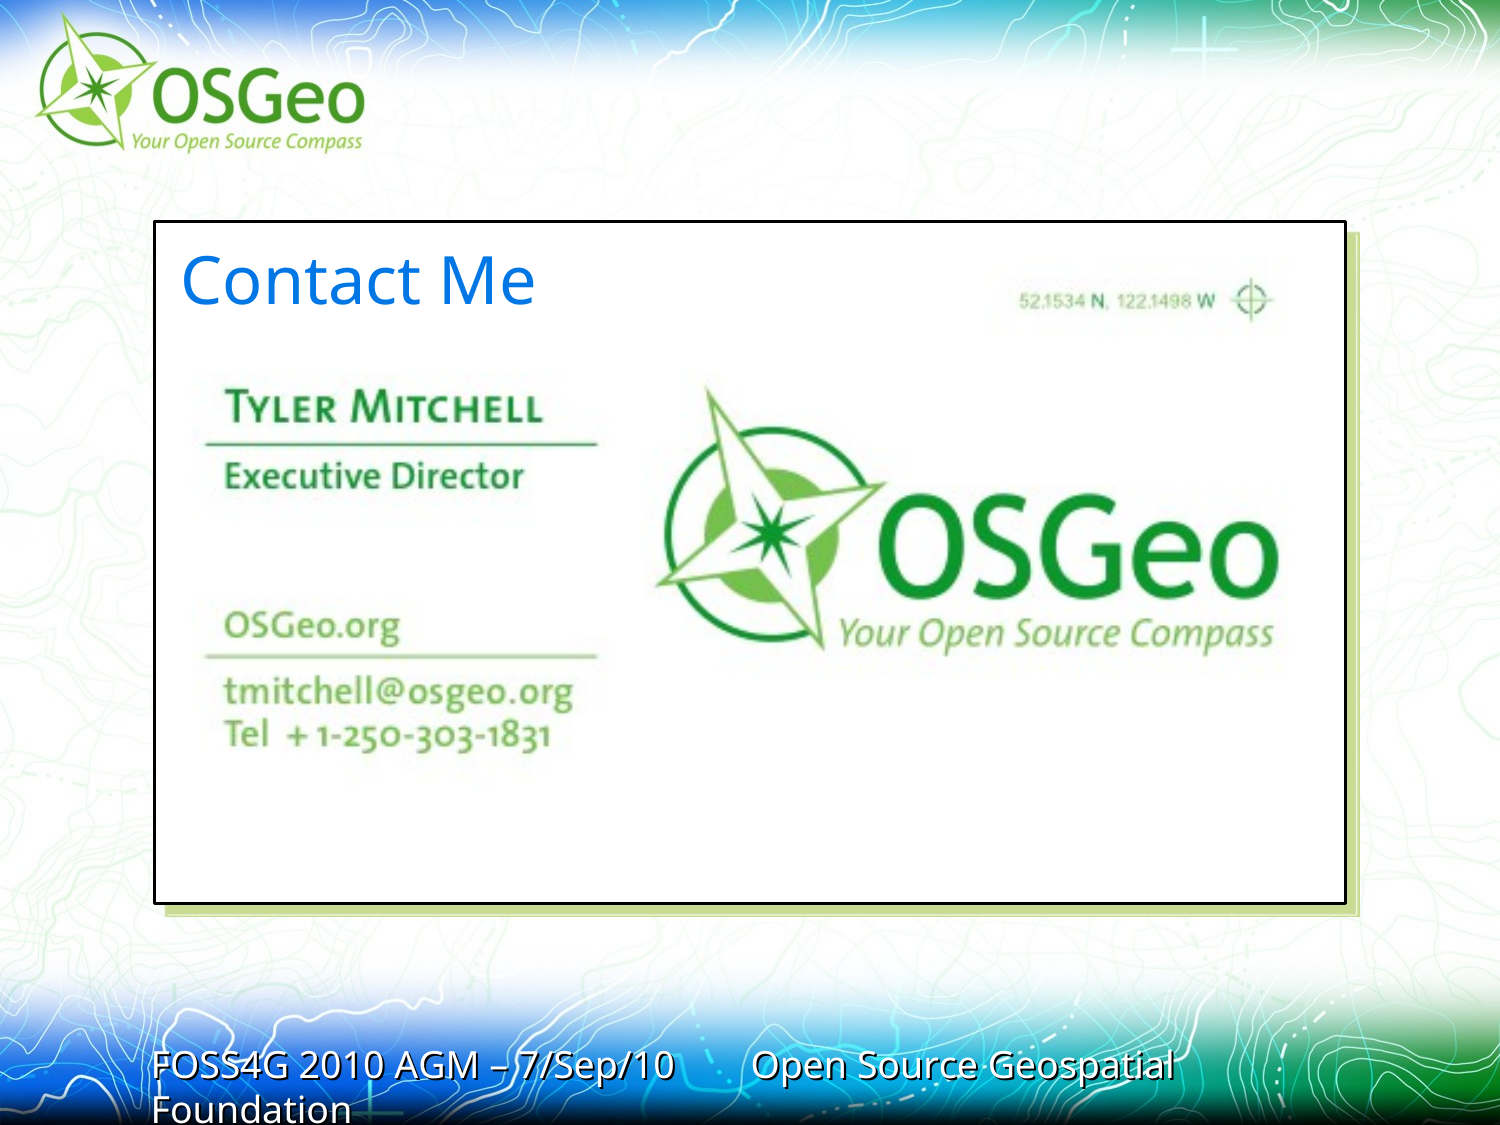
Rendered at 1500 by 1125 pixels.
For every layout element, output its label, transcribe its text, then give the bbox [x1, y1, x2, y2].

picture [0, 0, 1500, 1125]
picture [313, 1107, 323, 1121]
picture [246, 1107, 256, 1121]
picture [269, 1115, 277, 1121]
picture [224, 1107, 235, 1125]
picture [177, 1107, 187, 1121]
picture [337, 1107, 348, 1125]
title Contact Me [165, 228, 1441, 330]
